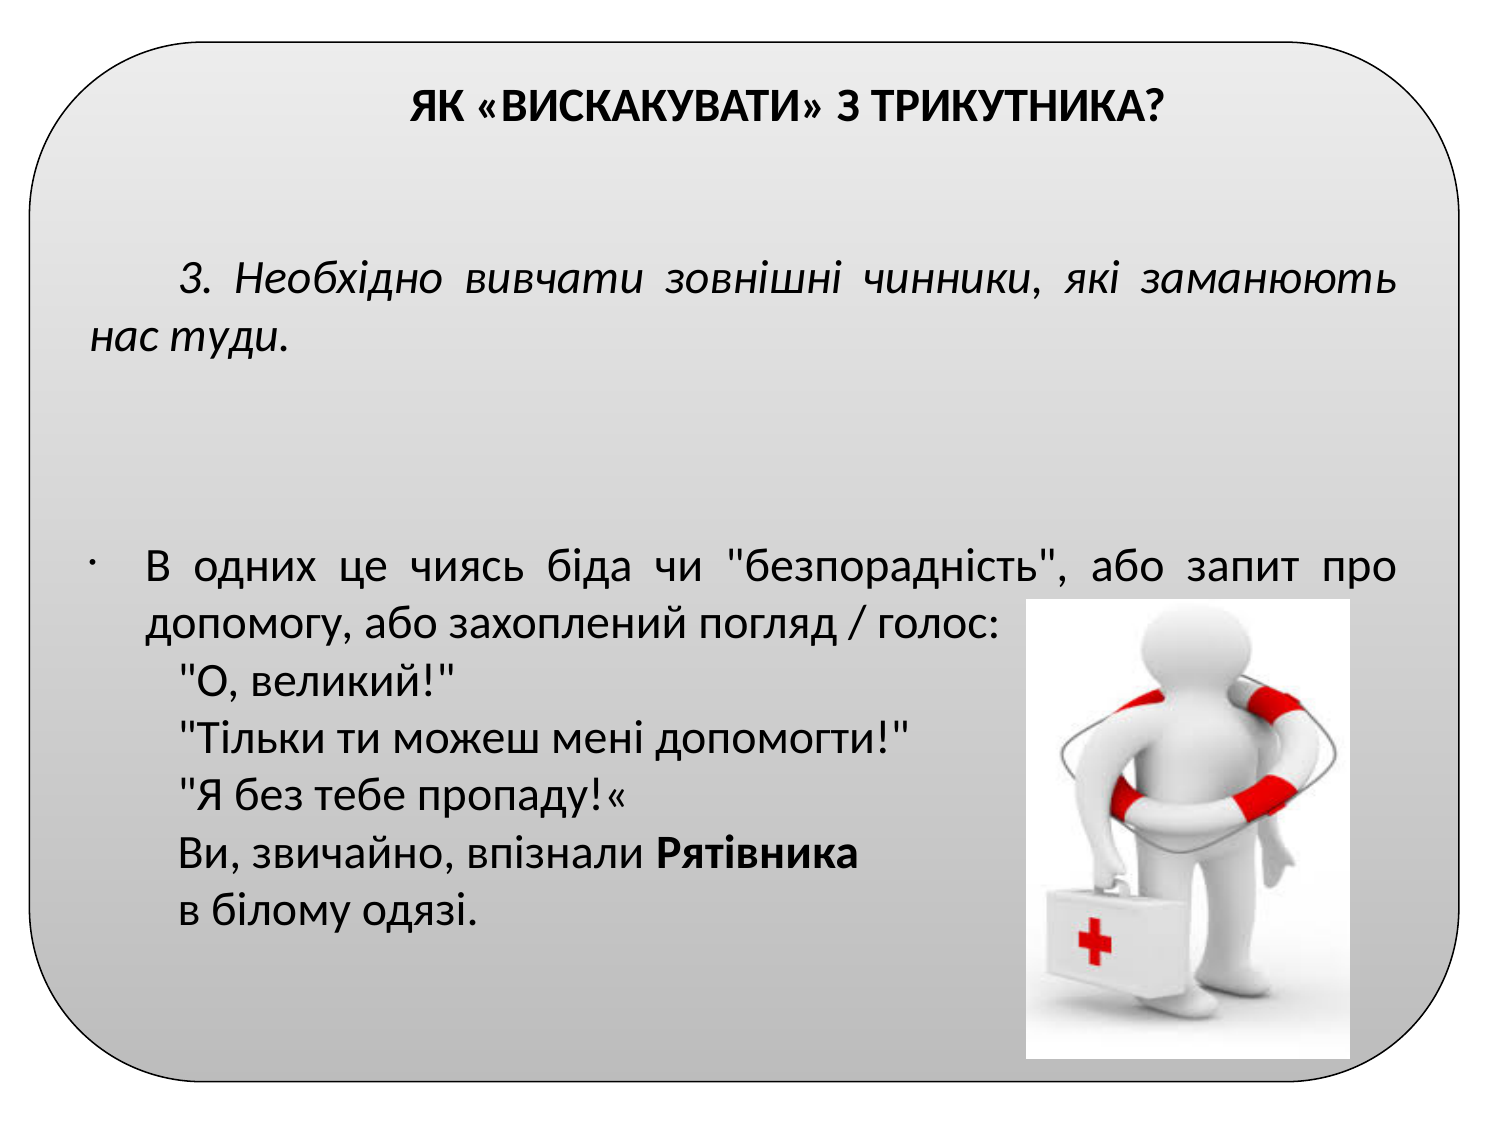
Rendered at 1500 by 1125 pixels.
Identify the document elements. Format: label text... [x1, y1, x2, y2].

text_box ЯК «ВИСКАКУВАТИ» З ТРИКУТНИКА? 3. Необхідно вивчати зовнішні чинники, які заманюють нас туди. В одних це чиясь біда чи "безпорадність", або запит про допомогу, або захоплений погляд / голос: "О, великий!" "Тільки ти можеш мені допомогти!" "Я без тебе пропаду!« Ви, звичайно, впізнали Рятівника в білому одязі. [29, 42, 1459, 1082]
picture [1026, 599, 1350, 1059]
